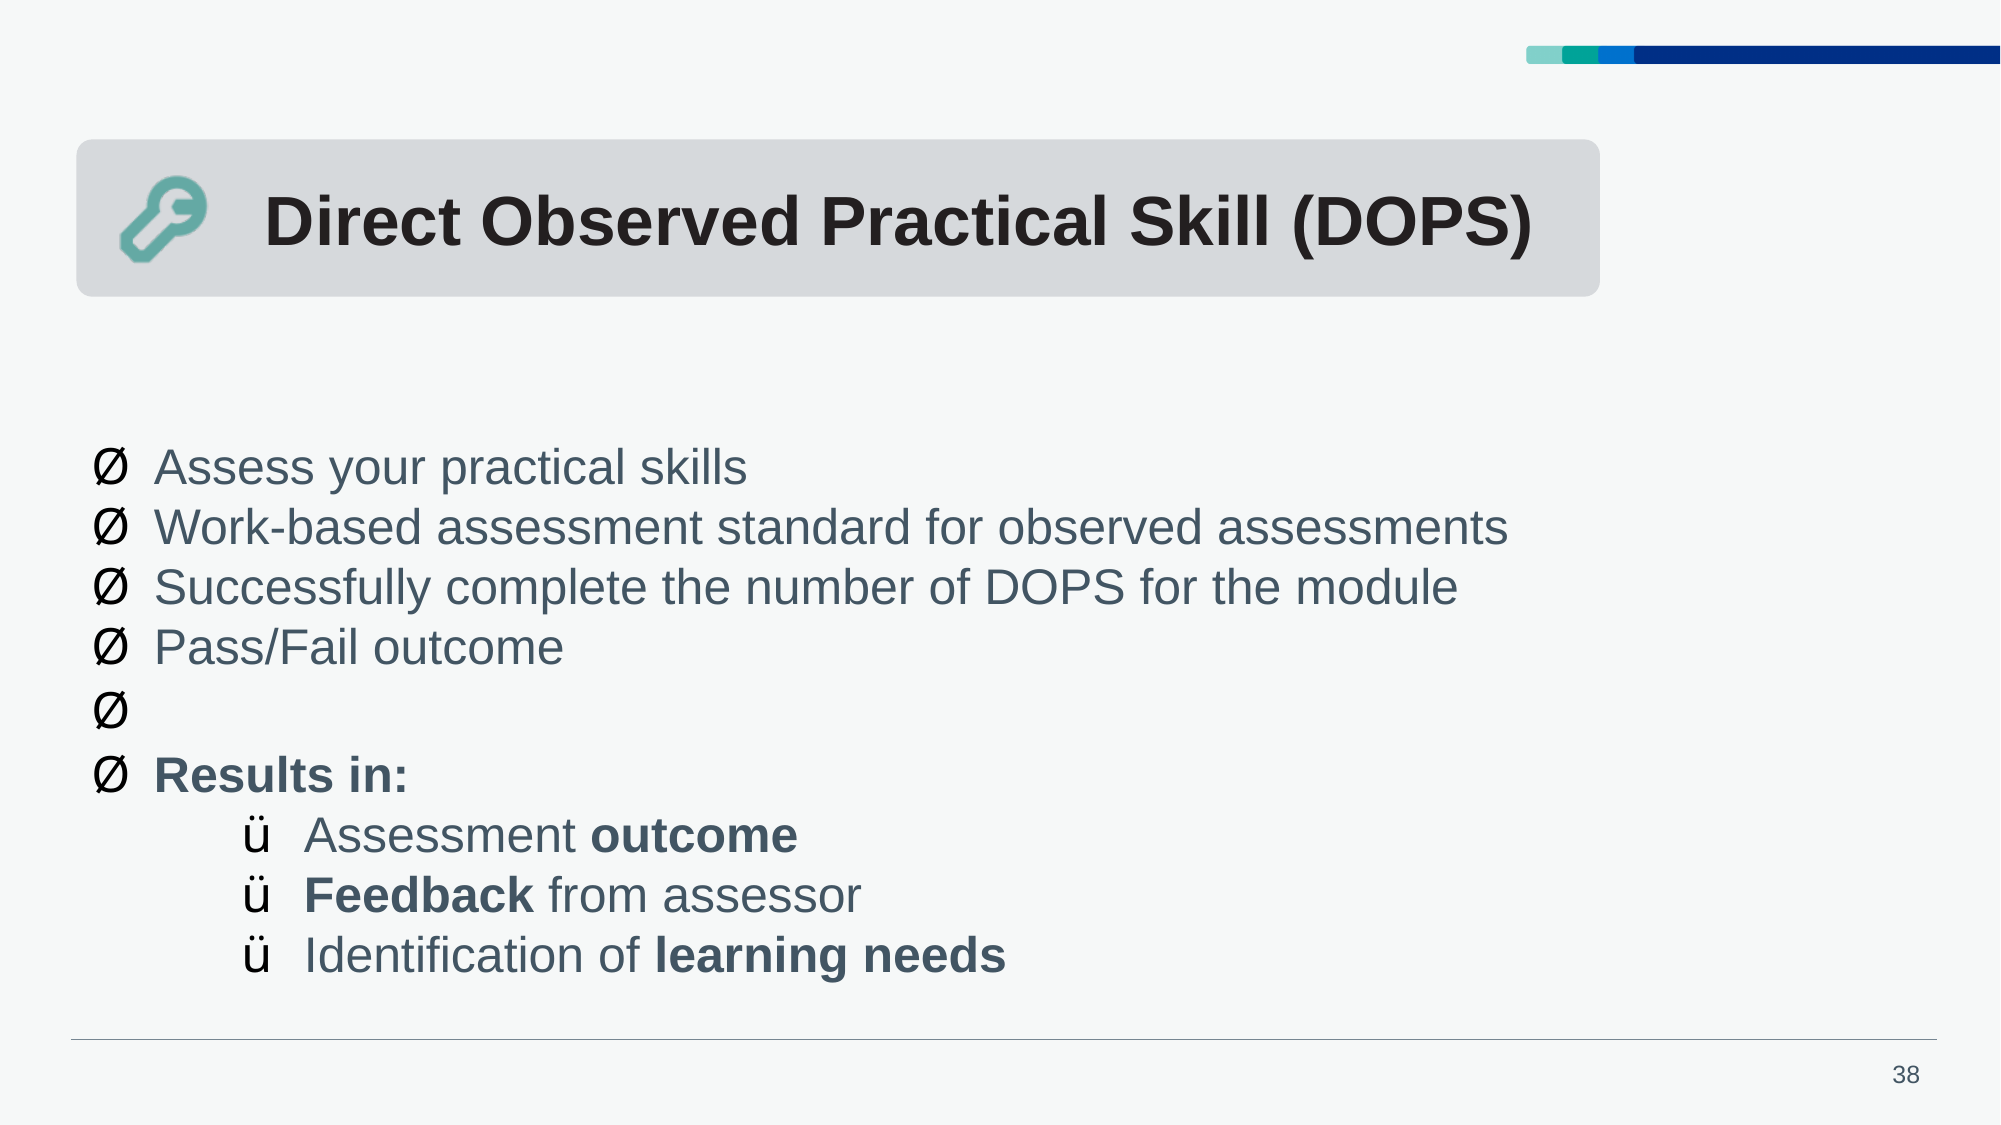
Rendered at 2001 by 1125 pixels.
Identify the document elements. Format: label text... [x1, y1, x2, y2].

text_box [76, 145, 80, 291]
picture [80, 137, 249, 306]
text_box Direct Observed Practical Skill (DOPS) [249, 139, 1600, 297]
text_box Assess your practical skills Work-based assessment standard for observed assessments Successfully complete the number of DOPS for the module Pass/Fail outcome Results in: Assessment outcome Feedback from assessor Identification of learning needs [76, 427, 1689, 988]
